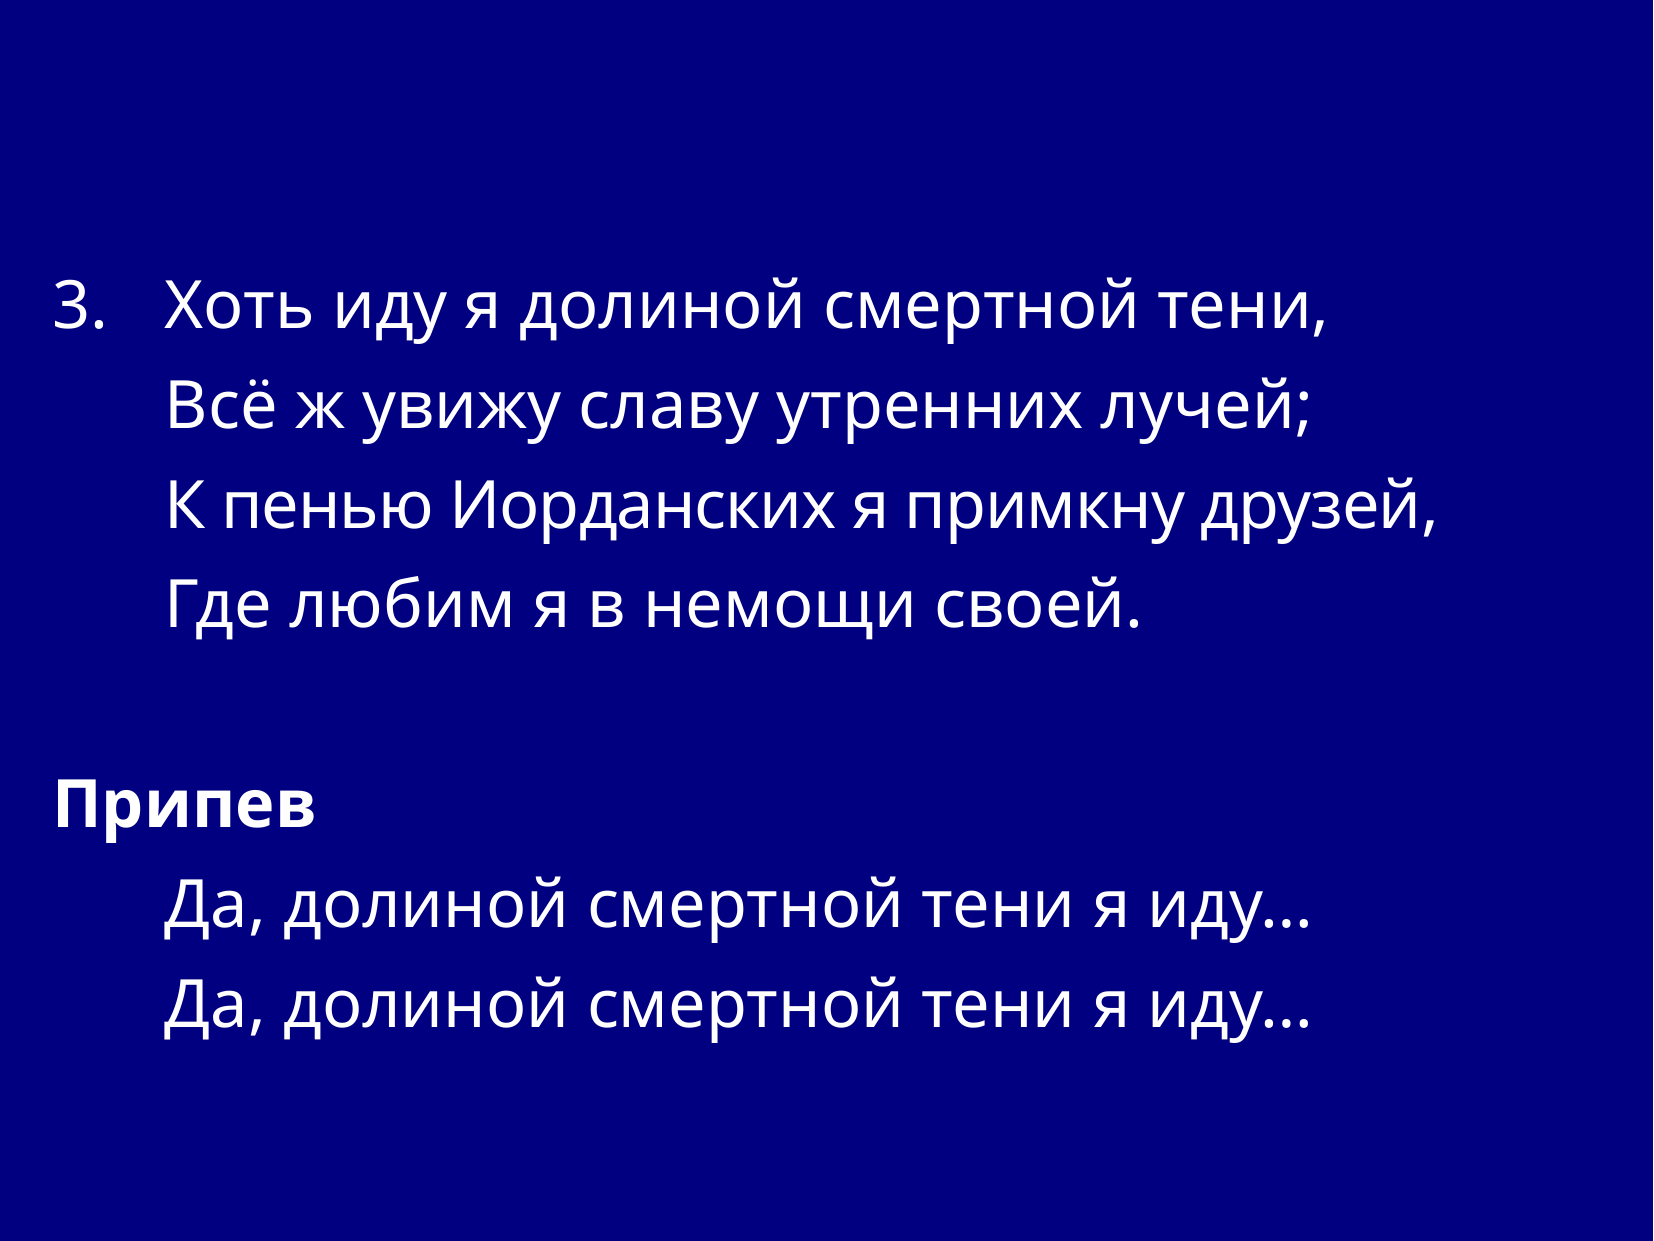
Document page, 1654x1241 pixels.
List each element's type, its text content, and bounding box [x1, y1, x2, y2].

text_box 3. Хоть иду я долиной смертной тени, Всё ж увижу славу утренних лучей; К пенью Иорданских я примкну друзей, Где любим я в немощи своей. Припев Да, долиной смертной тени я иду… Да, долиной смертной тени я иду… [37, 150, 1653, 1163]
